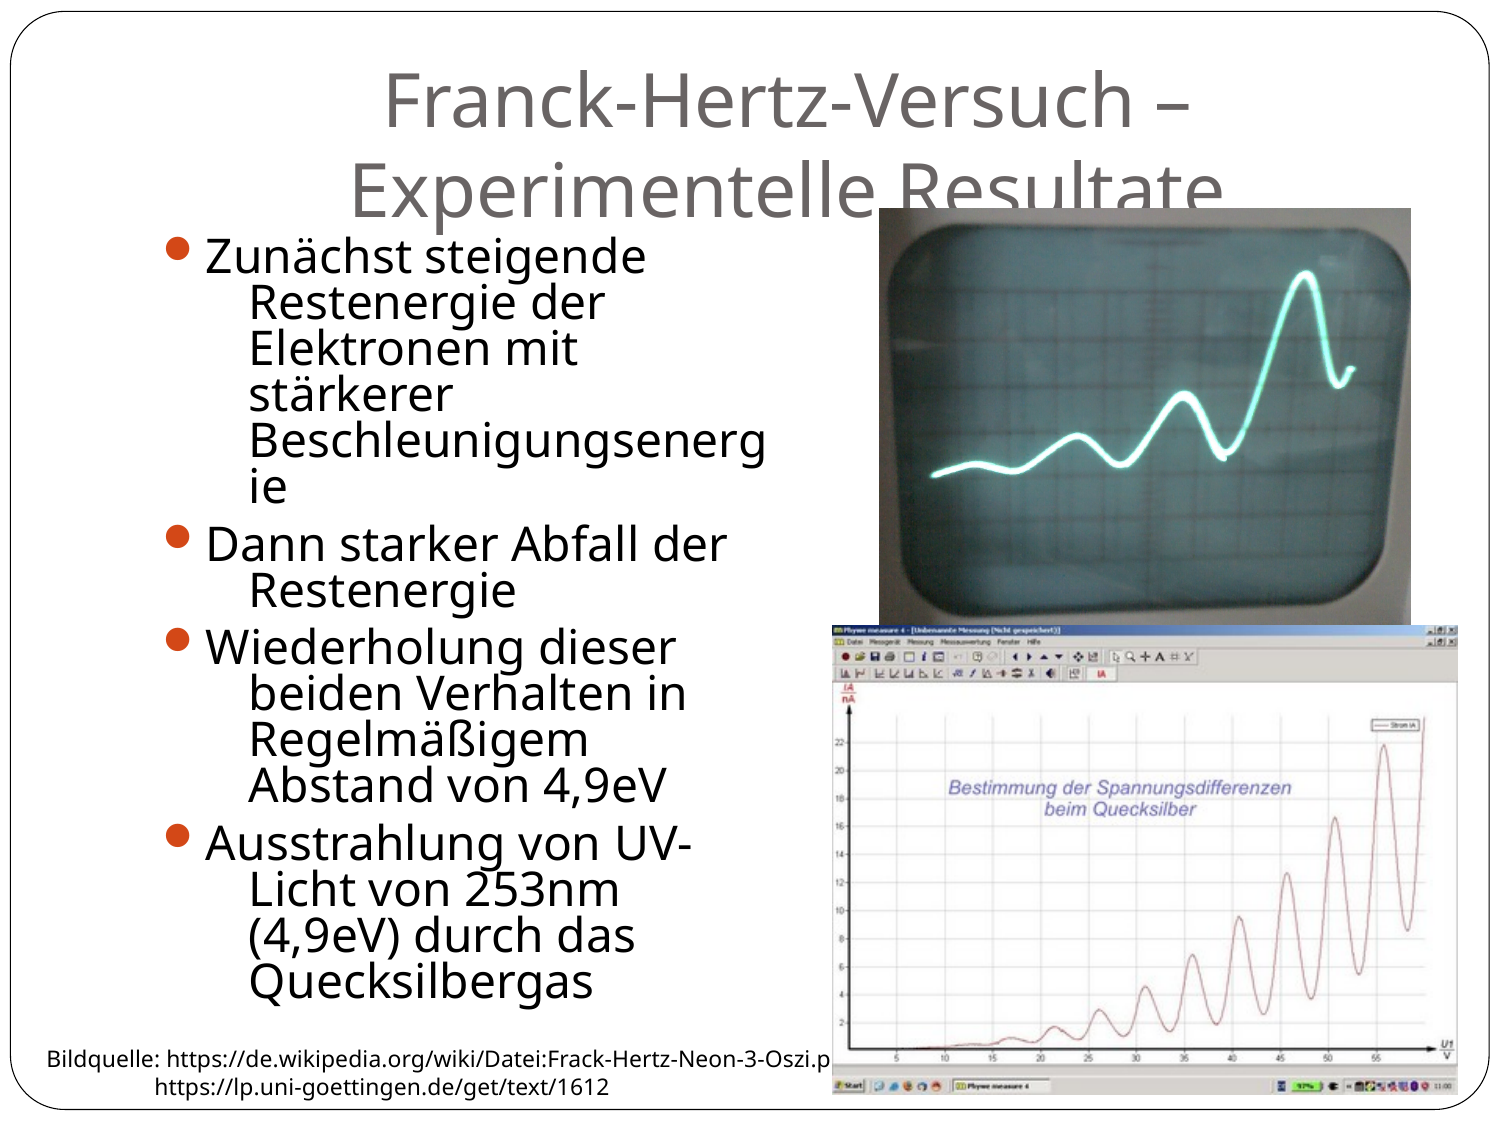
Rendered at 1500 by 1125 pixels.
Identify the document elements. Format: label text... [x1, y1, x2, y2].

picture [832, 208, 1458, 1095]
title Franck-Hertz-Versuch – Experimentelle Resultate [150, 45, 1426, 232]
text_box Bildquelle: https://de.wikipedia.org/wiki/Datei:Frack-Hertz-Neon-3-Oszi.png https://lp.uni-goettingen.de/get/text/1612 [31, 1037, 880, 1107]
list Zunächst steigende Restenergie der Elektronen mit stärkerer Beschleunigungsenergie Dann starker Abfall der Restenergie Wiederholung dieser beiden Verhalten in Regelmäßigem Abstand von 4,9eV Ausstrahlung von UV-Licht von 253nm (4,9eV) durch das Quecksilbergas [147, 228, 787, 1021]
